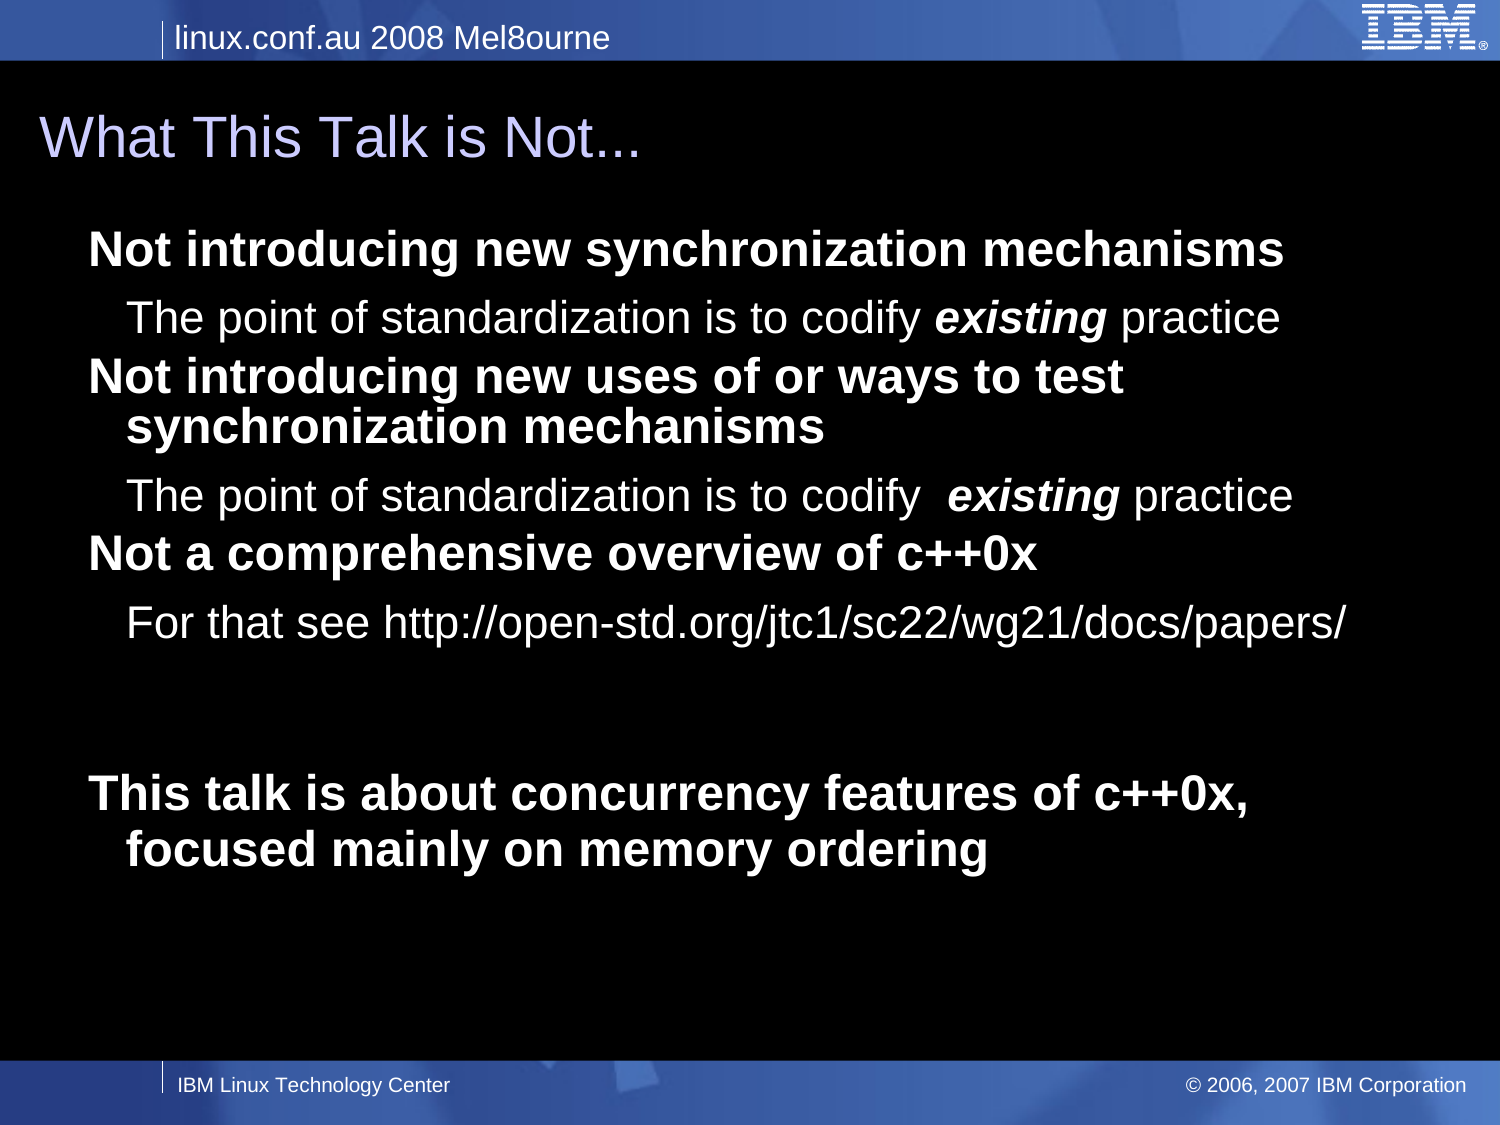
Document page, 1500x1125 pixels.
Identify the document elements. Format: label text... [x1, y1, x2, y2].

picture [0, 1061, 1500, 1125]
picture [0, 0, 1500, 60]
title What This Talk is Not... [25, 79, 1378, 177]
list Not introducing new synchronization mechanisms The point of standardization is to codify existing practice Not introducing new uses of or ways to test synchronization mechanisms The point of standardization is to codify existing practice Not a comprehensive overview of c++0x For that see http://open-std.org/jtc1/sc22/wg21/docs/papers/ This talk is about concurrency features of c++0x, focused mainly on memory ordering [73, 218, 1438, 1076]
